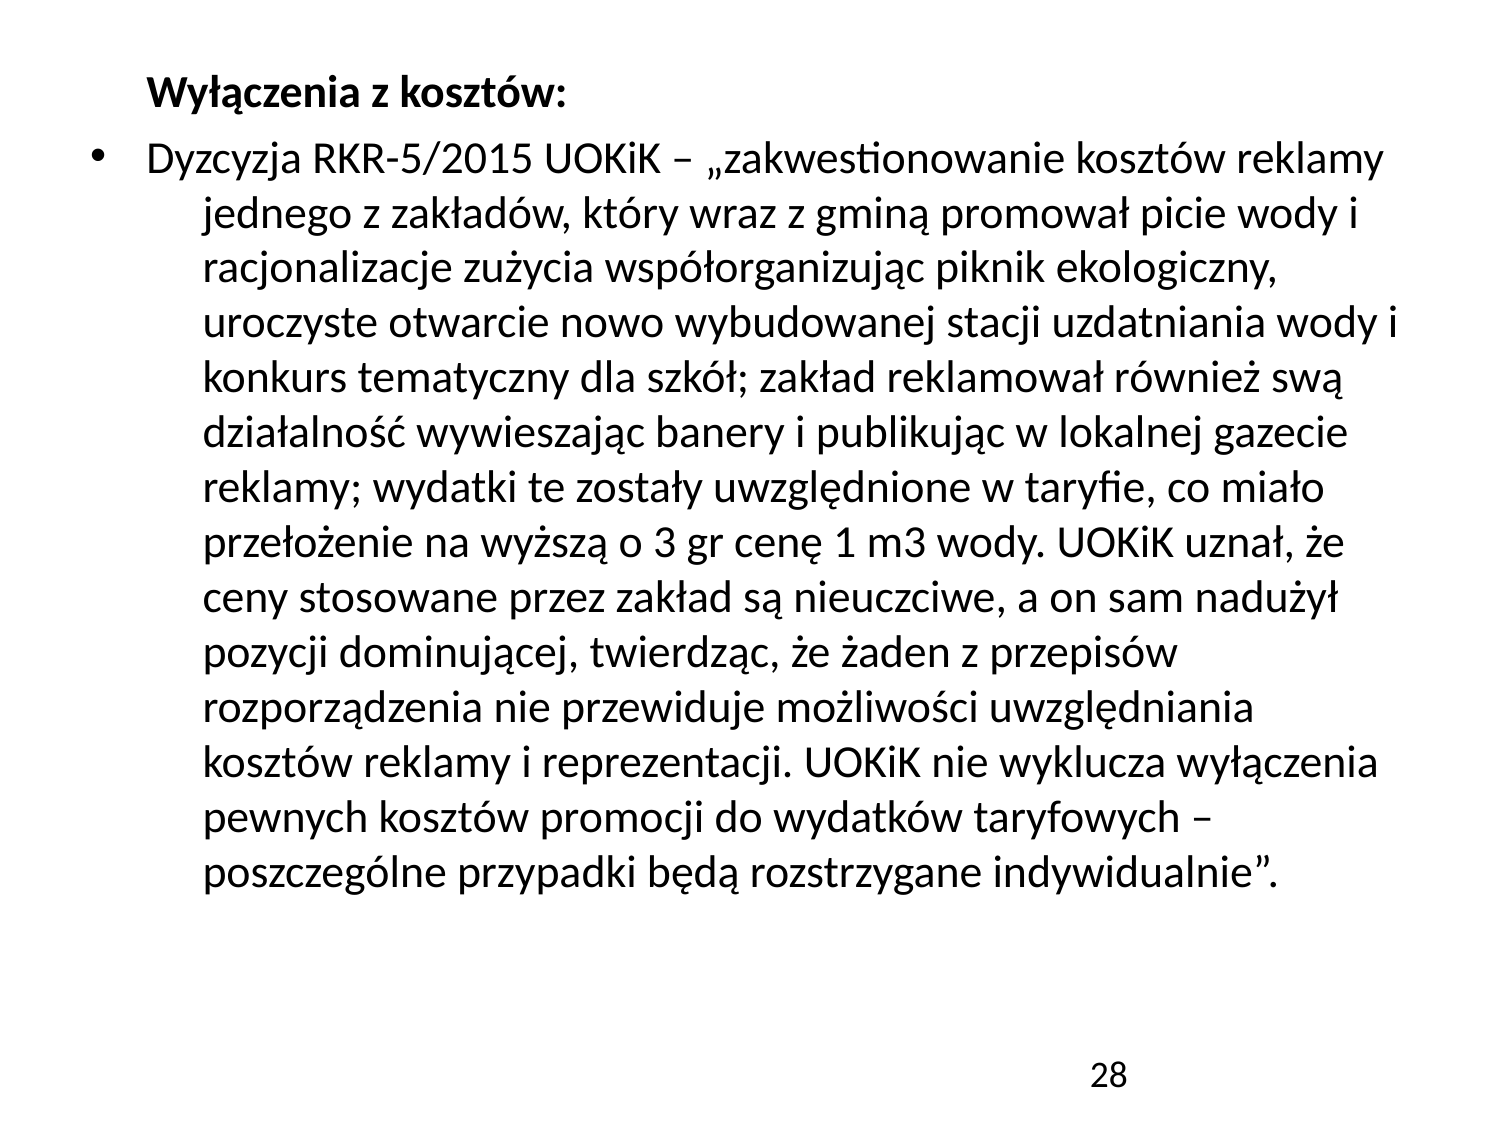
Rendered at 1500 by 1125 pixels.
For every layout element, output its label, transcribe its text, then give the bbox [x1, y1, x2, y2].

text_box 24 [1074, 1042, 1426, 1103]
list Wyłączenia z kosztów: Dyzcyzja RKR-5/2015 UOKiK – „zakwestionowanie kosztów reklamy jednego z zakładów, który wraz z gminą promował picie wody i racjonalizacje zużycia współorganizując piknik ekologiczny, uroczyste otwarcie nowo wybudowanej stacji uzdatniania wody i konkurs tematyczny dla szkół; zakład reklamował również swą działalność wywieszając banery i publikując w lokalnej gazecie reklamy; wydatki te zostały uwzględnione w taryfie, co miało przełożenie na wyższą o 3 gr cenę 1 m3 wody. UOKiK uznał, że ceny stosowane przez zakład są nieuczciwe, a on sam nadużył pozycji dominującej, twierdząc, że żaden z przepisów rozporządzenia nie przewiduje możliwości uwzględniania kosztów reklamy i reprezentacji. UOKiK nie wyklucza wyłączenia pewnych kosztów promocji do wydatków taryfowych – poszczególne przypadki będą rozstrzygane indywidualnie”. [75, 54, 1426, 1005]
